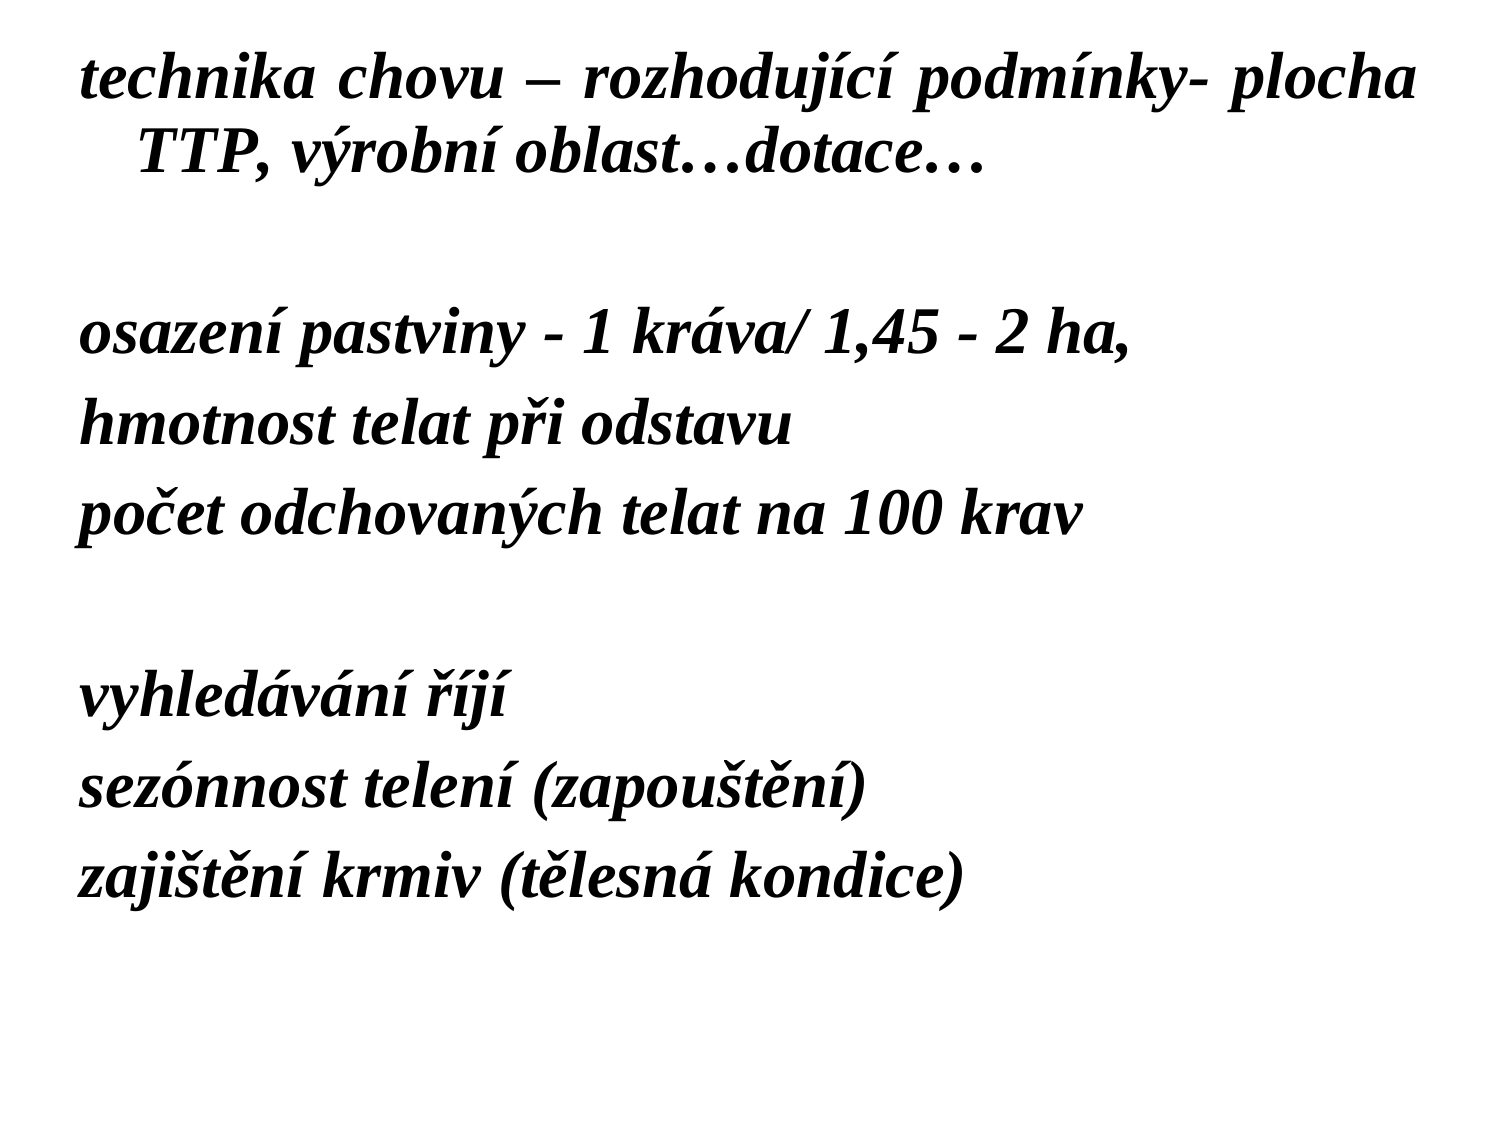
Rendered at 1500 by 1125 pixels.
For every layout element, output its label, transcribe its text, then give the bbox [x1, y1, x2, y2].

list technika chovu – rozhodující podmínky- plocha TTP, výrobní oblast…dotace… osazení pastviny - 1 kráva/ 1,45 - 2 ha, hmotnost telat při odstavu počet odchovaných telat na 100 krav vyhledávání říjí sezónnost telení (zapouštění) zajištění krmiv (tělesná kondice) [64, 30, 1436, 1125]
